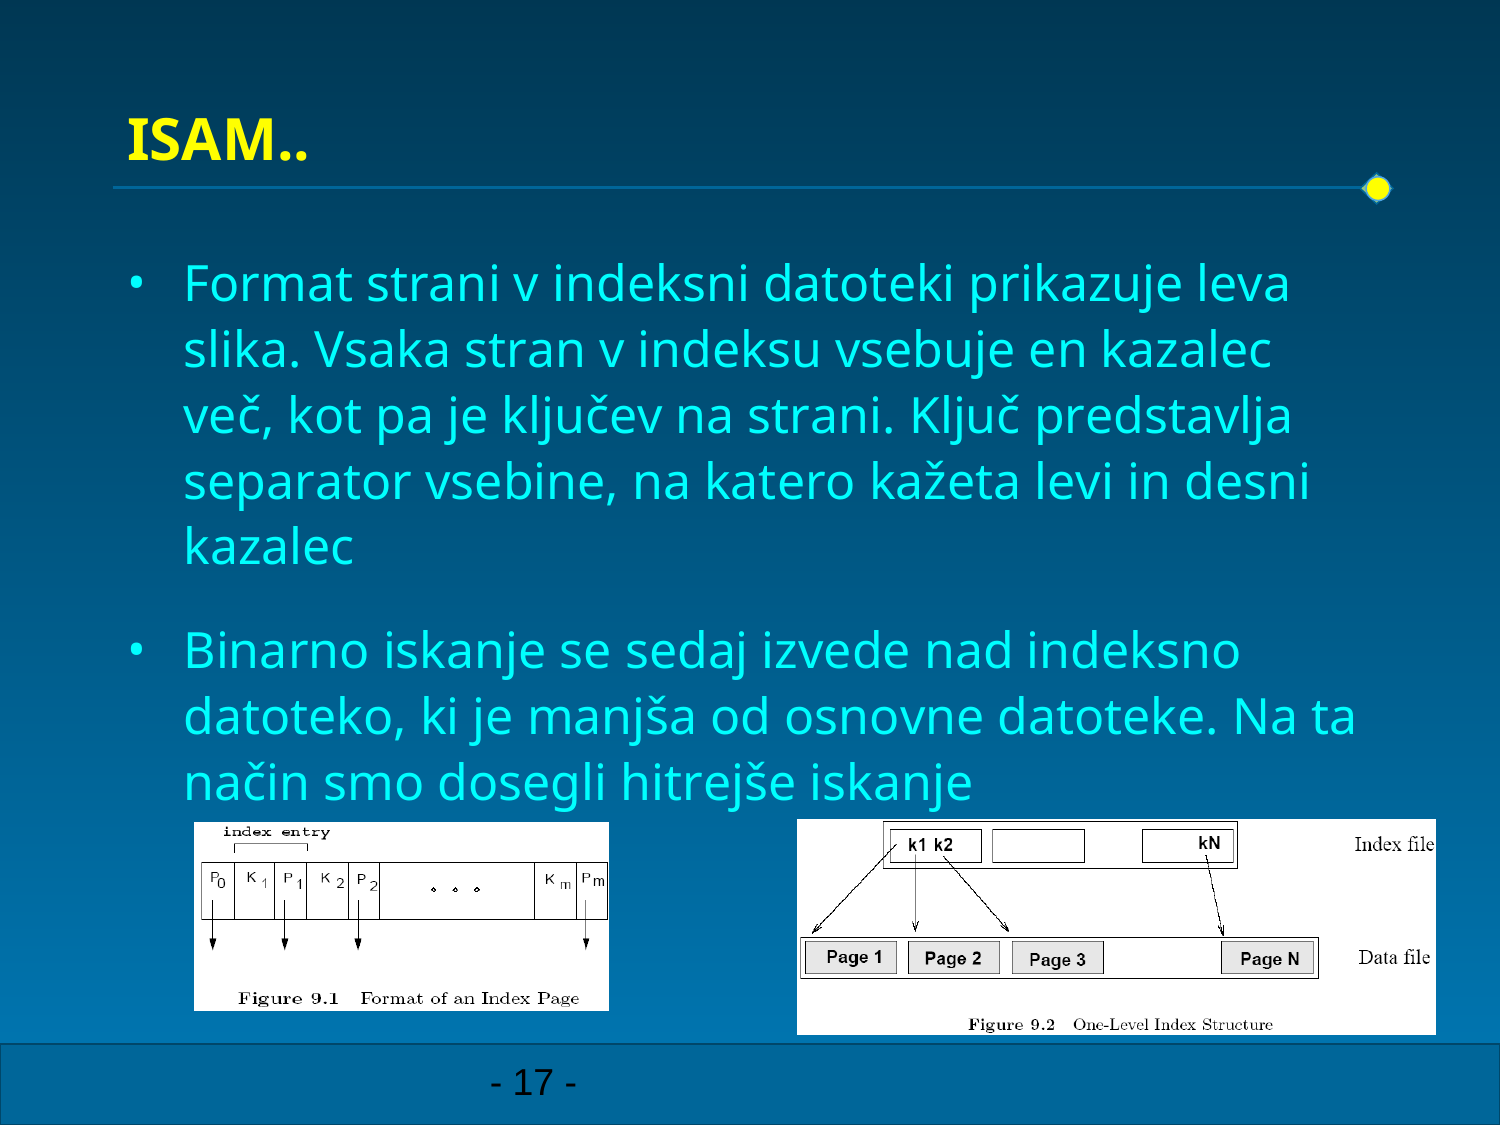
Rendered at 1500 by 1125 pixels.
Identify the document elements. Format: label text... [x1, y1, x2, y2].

picture [798, 820, 1435, 1034]
picture [195, 823, 608, 1010]
title ISAM.. [112, 94, 1388, 181]
list Format strani v indeksni datoteki prikazuje leva slika. Vsaka stran v indeksu vsebuje en kazalec več, kot pa je ključev na strani. Ključ predstavlja separator vsebine, na katero kažeta levi in desni kazalec Binarno iskanje se sedaj izvede nad indeksno datoteko, ki je manjša od osnovne datoteke. Na ta način smo dosegli hitrejše iskanje [112, 237, 1388, 963]
